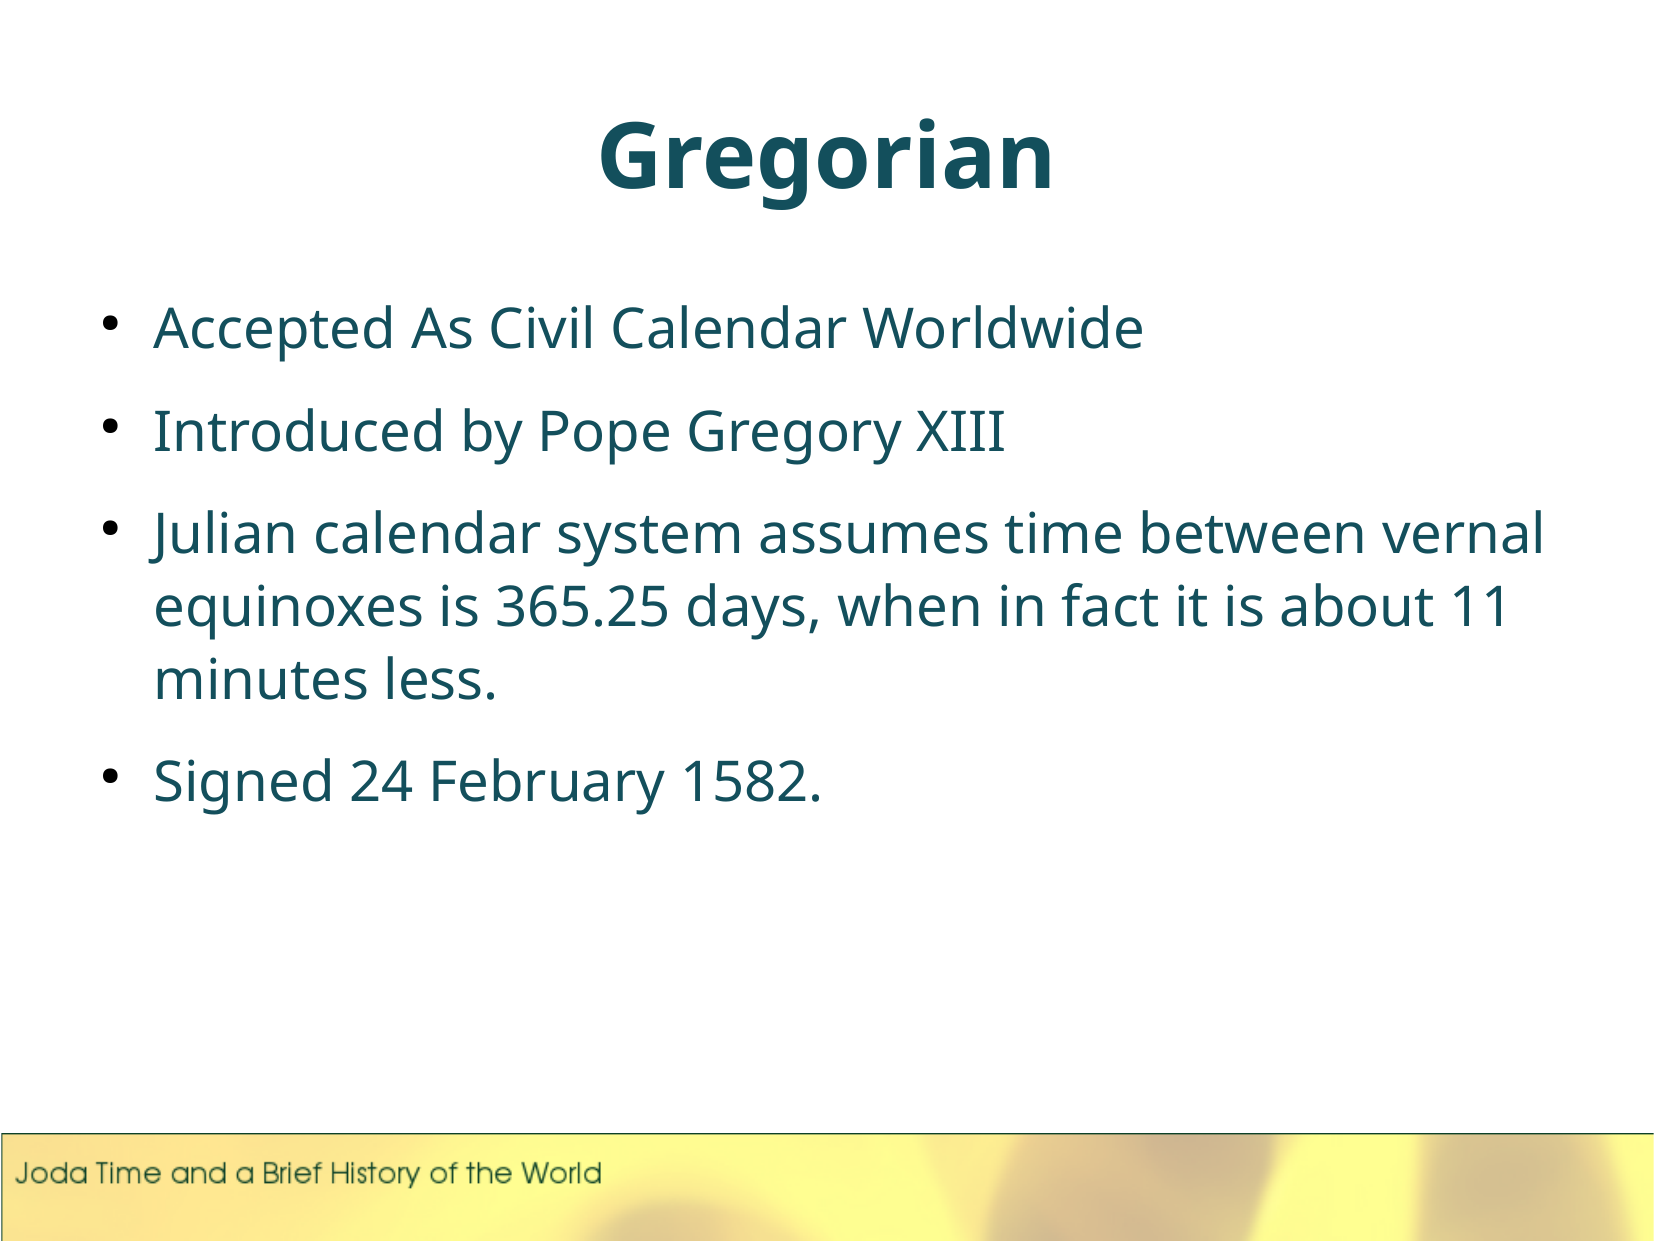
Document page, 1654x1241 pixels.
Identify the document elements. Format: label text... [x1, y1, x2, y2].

list Accepted As Civil Calendar Worldwide Introduced by Pope Gregory XIII Julian calendar system assumes time between vernal equinoxes is 365.25 days, when in fact it is about 11 minutes less. Signed 24 February 1582. [82, 290, 1571, 1109]
picture [1, 1133, 1654, 1241]
title Gregorian [82, 49, 1571, 257]
